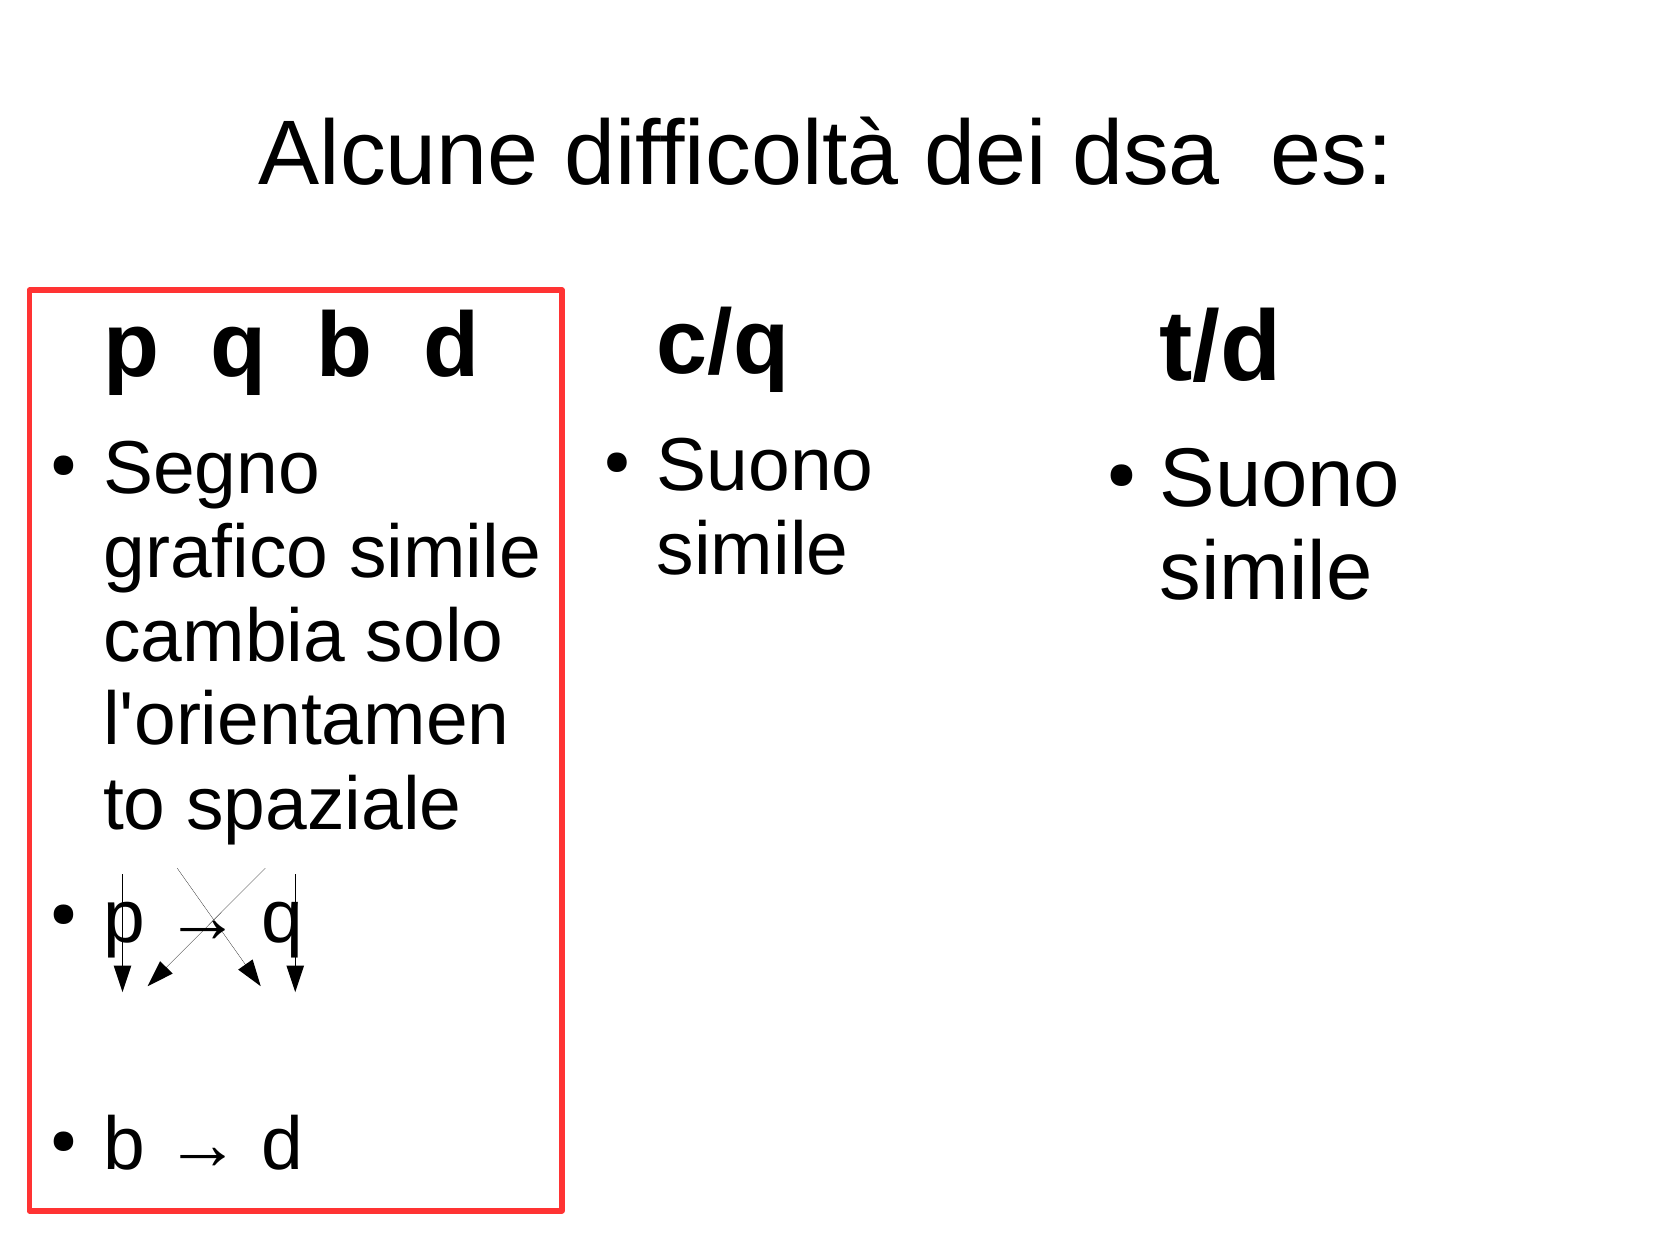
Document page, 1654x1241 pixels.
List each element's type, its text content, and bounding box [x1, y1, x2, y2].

list c/q Suono simile [585, 290, 1065, 634]
list t/d Suono simile [1088, 290, 1569, 634]
title Alcune difficoltà dei dsa es: [82, 49, 1571, 257]
list p q b d Segno grafico simile cambia solo l'orientamen to spaziale p → q b → d [29, 290, 562, 1211]
